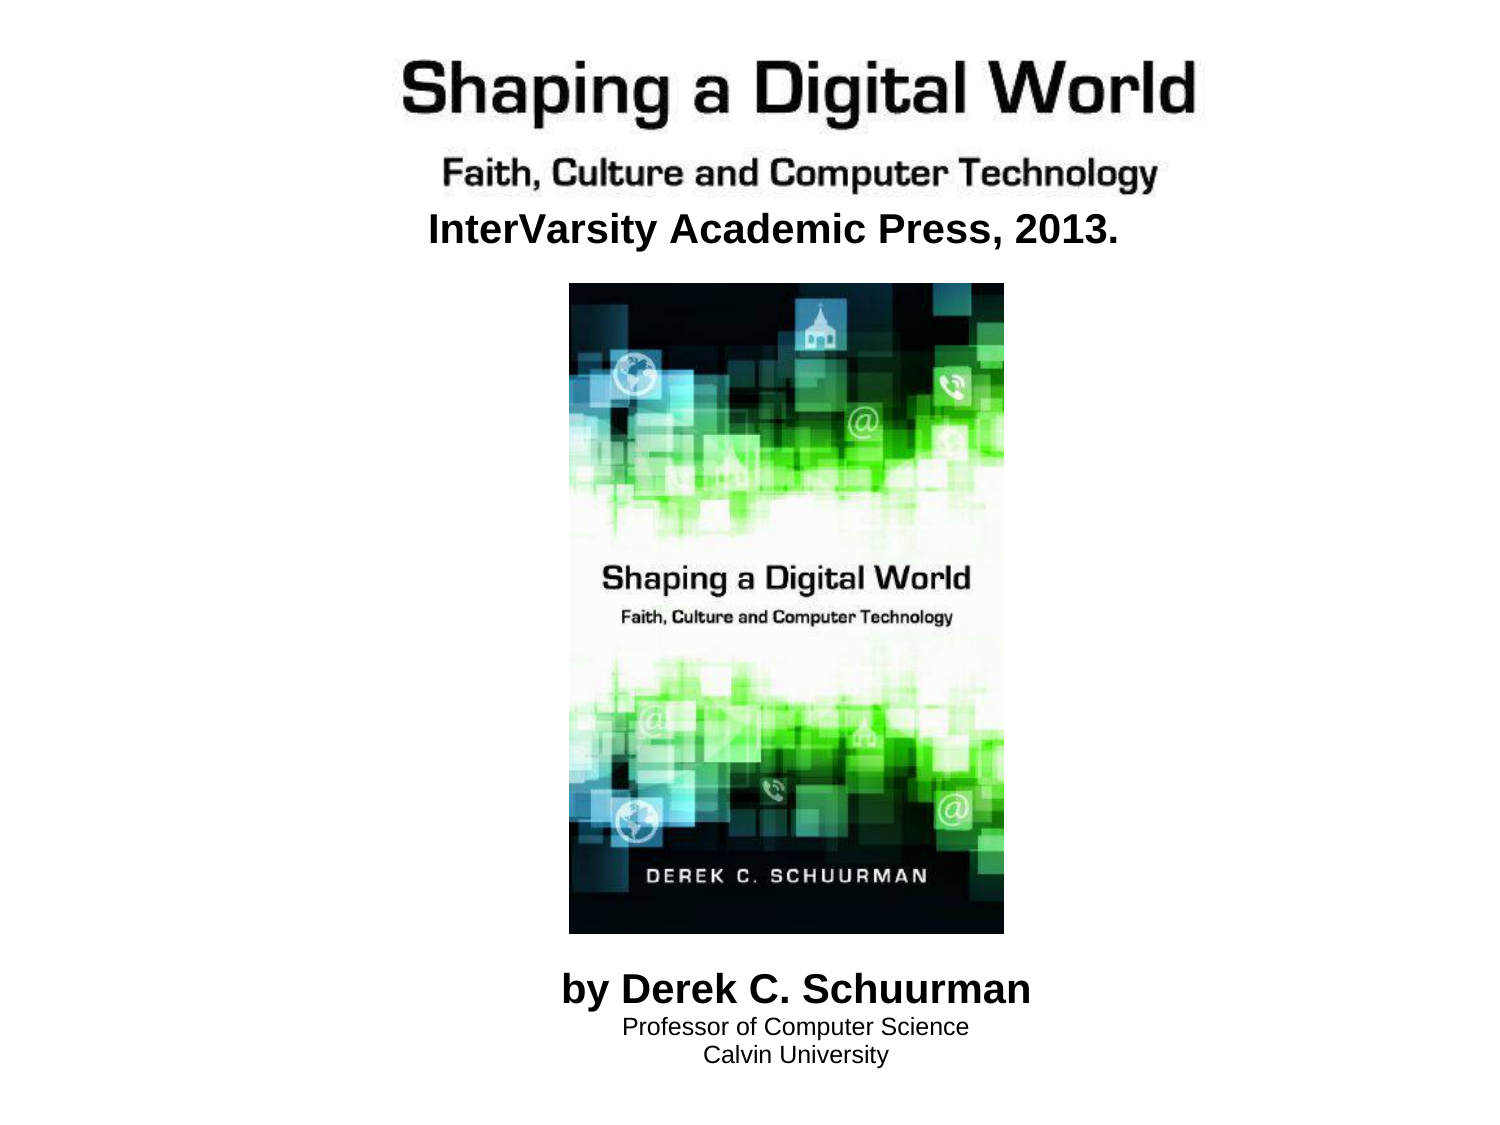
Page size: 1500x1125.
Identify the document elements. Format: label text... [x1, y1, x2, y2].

picture [330, 47, 1269, 204]
text_box InterVarsity Academic Press, 2013. [377, 198, 1170, 260]
text_box by Derek C. Schuurman Professor of Computer Science Calvin University [458, 956, 1134, 1093]
picture [569, 283, 1004, 934]
